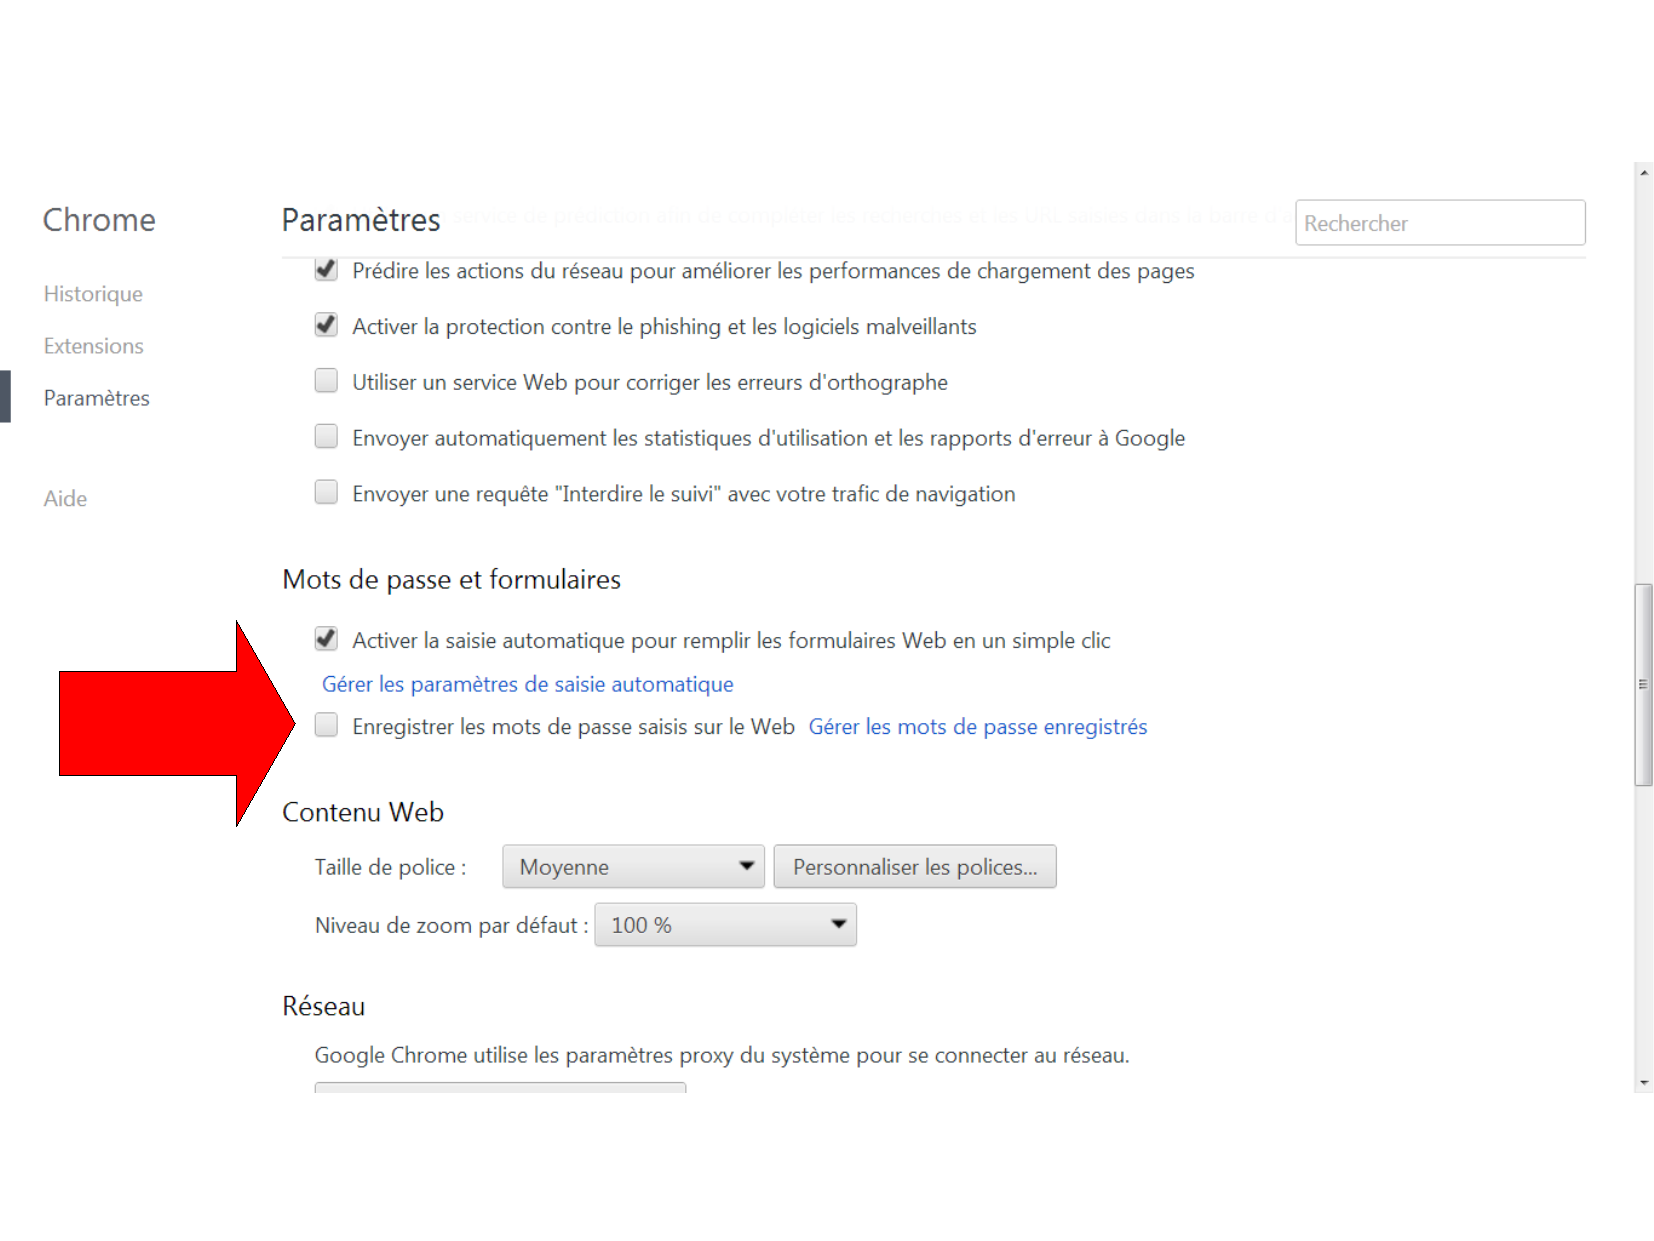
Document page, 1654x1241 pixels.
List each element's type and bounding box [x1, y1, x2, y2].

text_box [59, 620, 296, 827]
picture [0, 162, 1654, 1093]
